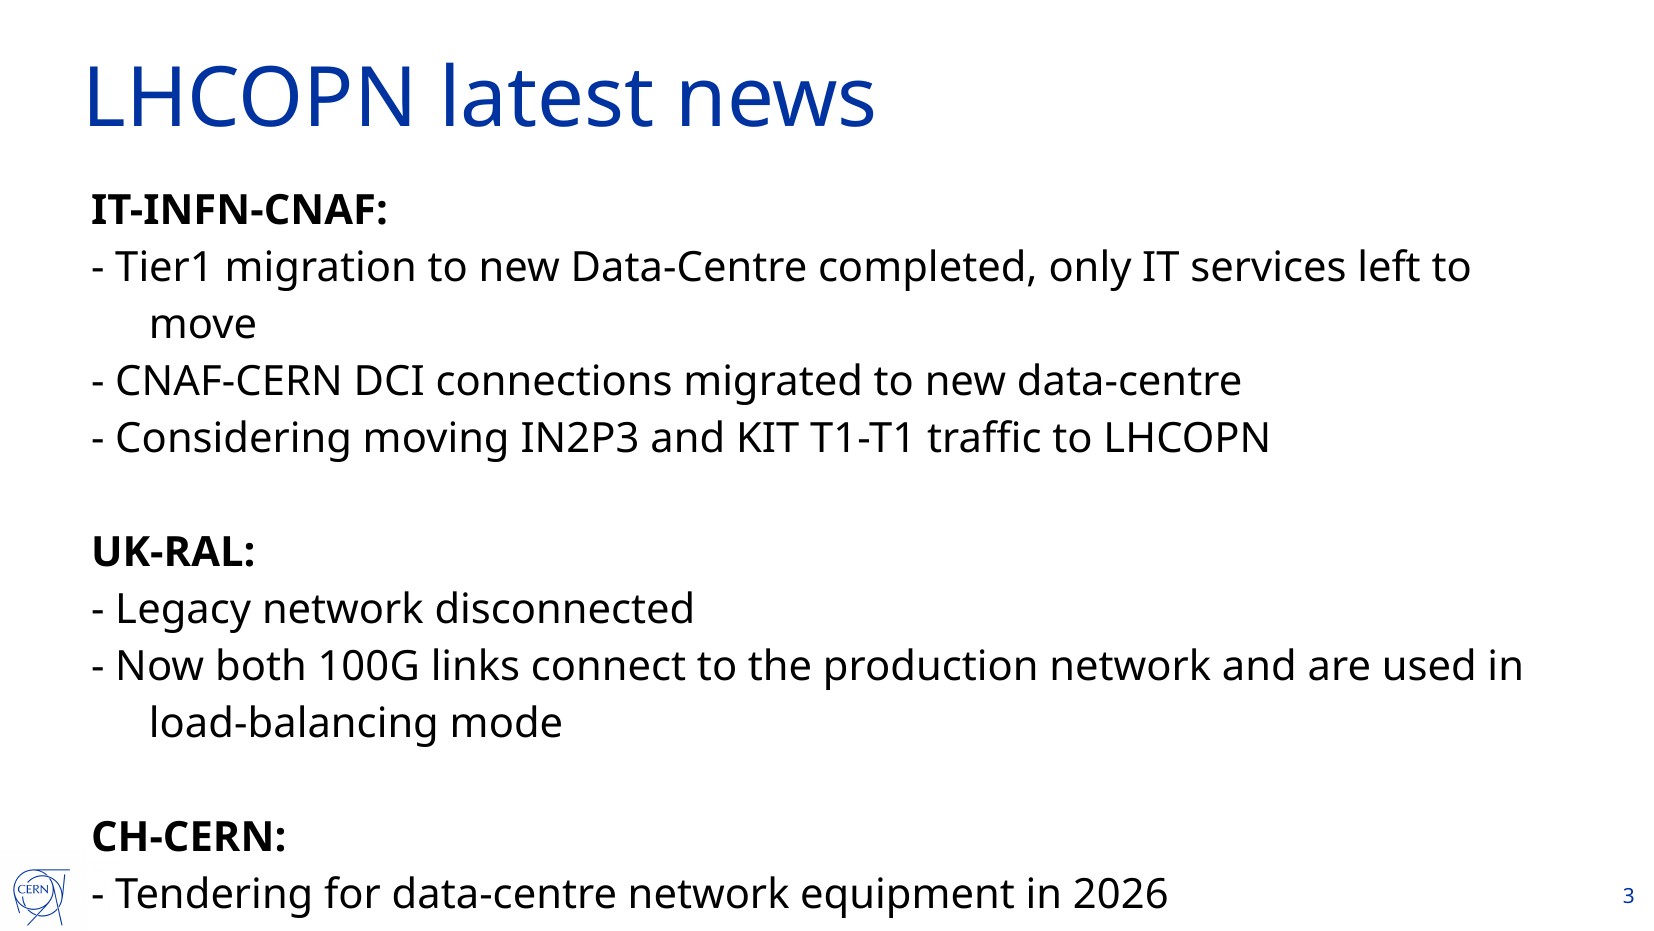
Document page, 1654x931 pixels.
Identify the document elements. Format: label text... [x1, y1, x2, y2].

text_box IT-INFN-CNAF: - Tier1 migration to new Data-Centre completed, only IT services left to move - CNAF-CERN DCI connections migrated to new data-centre - Considering moving IN2P3 and KIT T1-T1 traffic to LHCOPN UK-RAL: - Legacy network disconnected - Now both 100G links connect to the production network and are used in load-balancing mode CH-CERN: - Tendering for data-centre network equipment in 2026 [76, 172, 1601, 931]
title LHCOPN latest news [82, 37, 1571, 193]
picture [0, 850, 76, 931]
